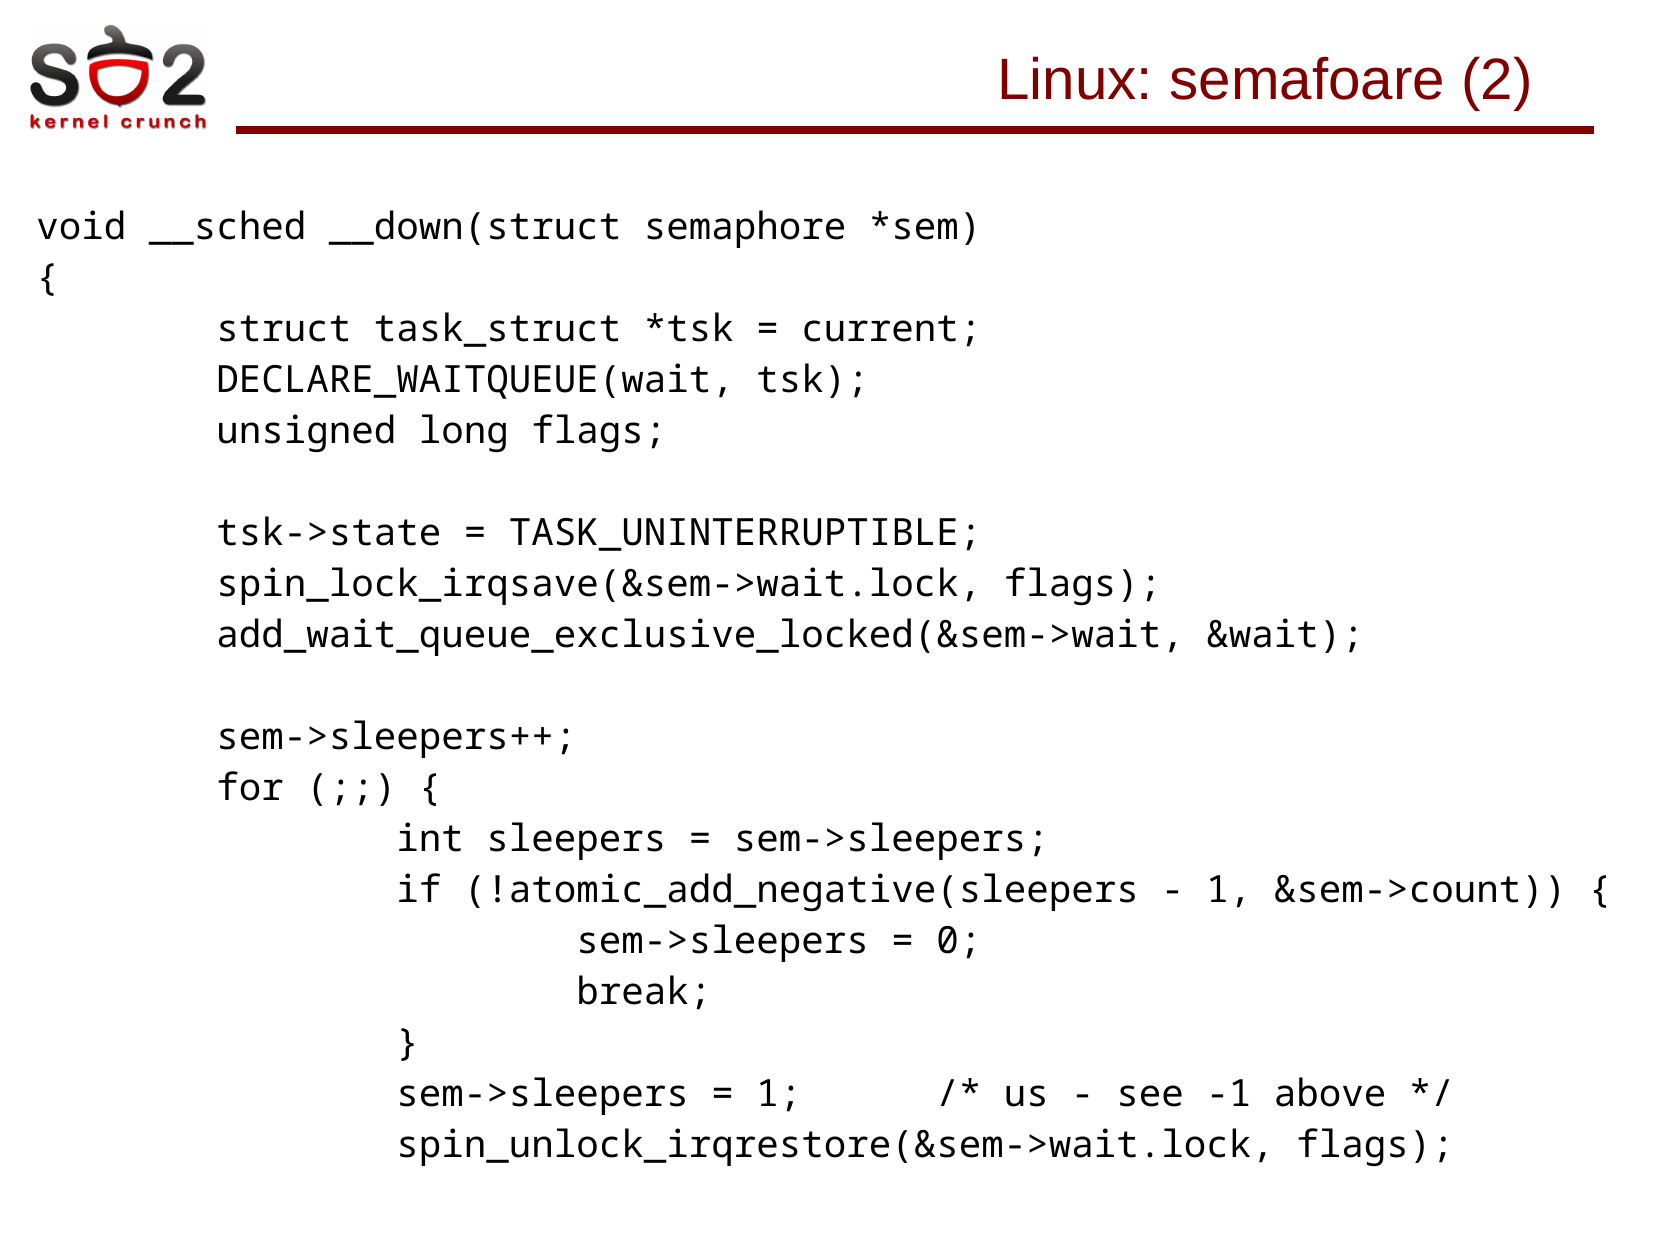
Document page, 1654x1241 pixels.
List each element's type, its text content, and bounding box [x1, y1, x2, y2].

title Linux: semafoare (2) [121, 11, 1534, 148]
list void __sched __down(struct semaphore *sem) { struct task_struct *tsk = current; DECLARE_WAITQUEUE(wait, tsk); unsigned long flags; tsk->state = TASK_UNINTERRUPTIBLE; spin_lock_irqsave(&sem->wait.lock, flags); add_wait_queue_exclusive_locked(&sem->wait, &wait); sem->sleepers++; for (;;) { int sleepers = sem->sleepers; if (!atomic_add_negative(sleepers - 1, &sem->count)) { sem->sleepers = 0; break; } sem->sleepers = 1; /* us - see -1 above */ spin_unlock_irqrestore(&sem->wait.lock, flags); [18, 229, 1654, 1241]
picture [29, 23, 121, 130]
